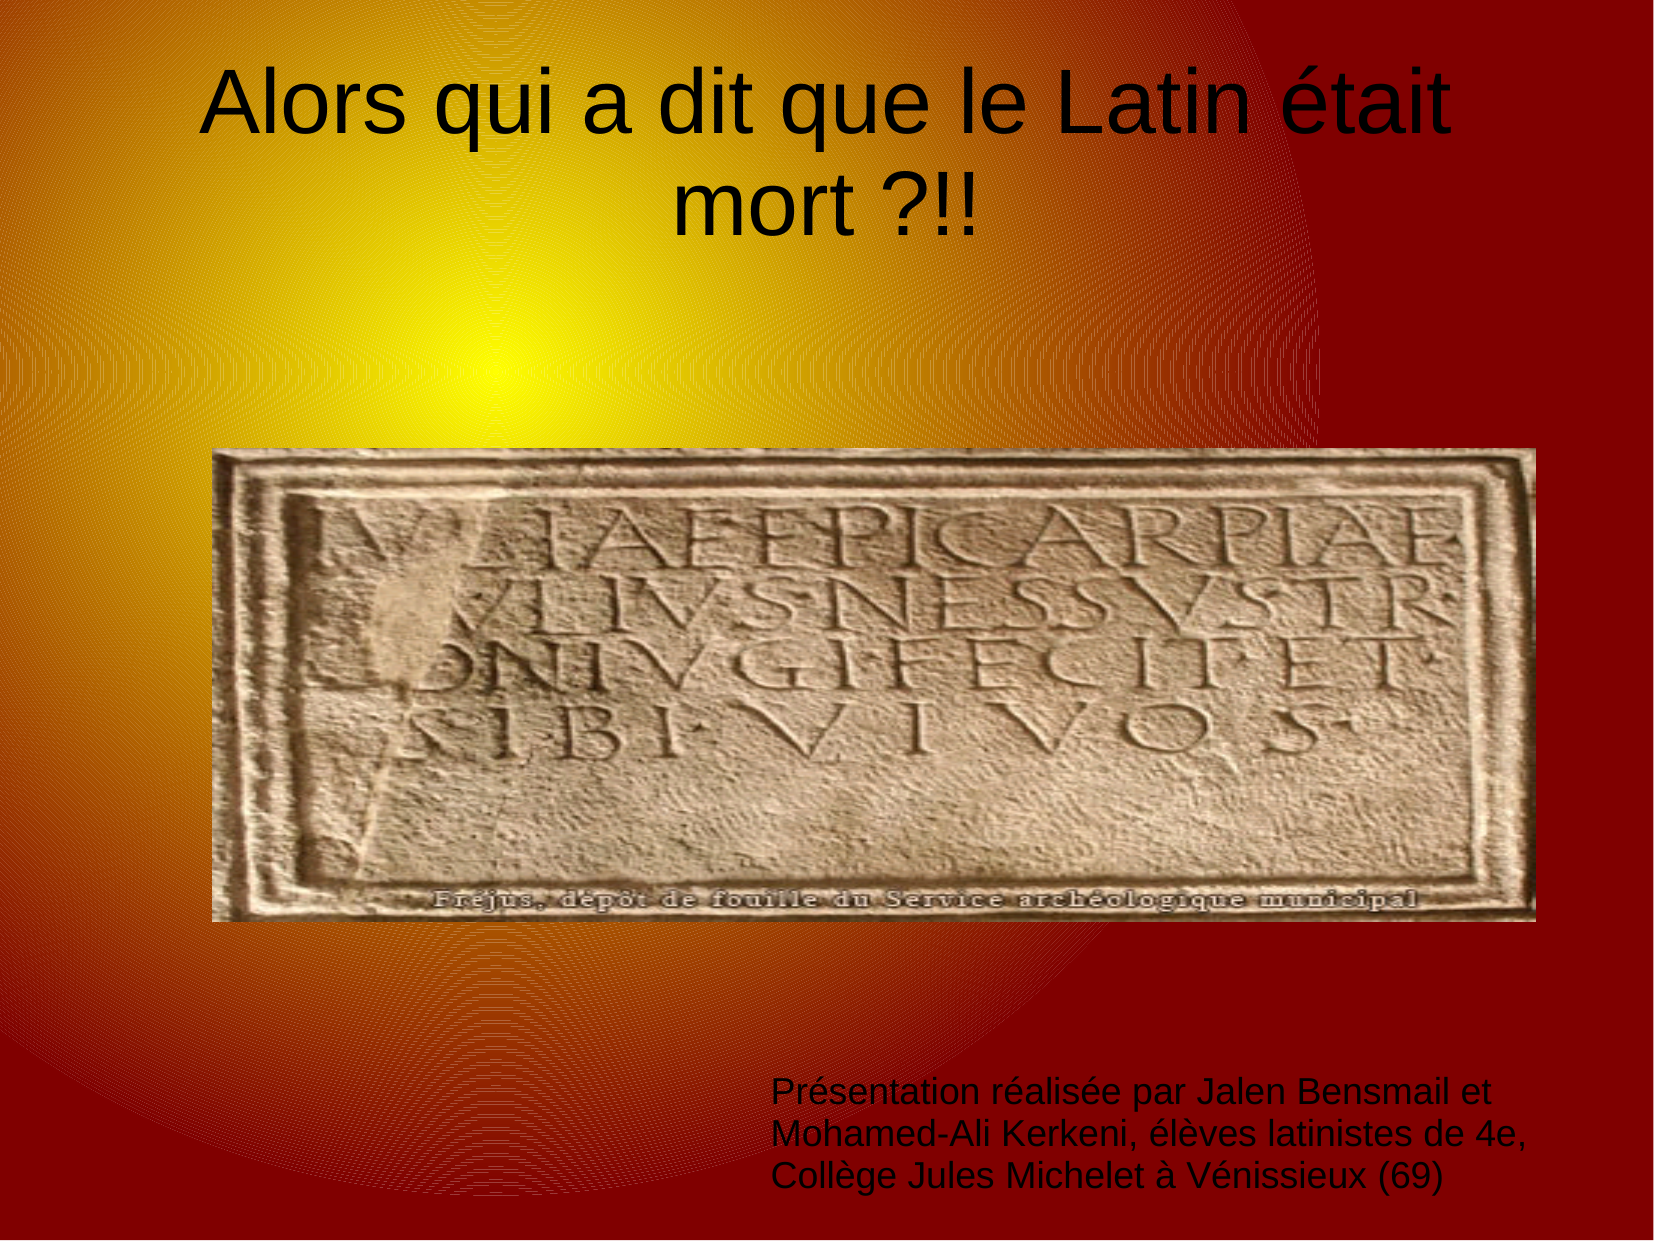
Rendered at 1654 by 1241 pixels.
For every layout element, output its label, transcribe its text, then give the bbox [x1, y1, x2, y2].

title Alors qui a dit que le Latin était mort ?!! [82, 49, 1571, 257]
picture [212, 448, 1536, 922]
text_box Présentation réalisée par Jalen Bensmail et Mohamed-Ali Kerkeni, élèves latinistes de 4e, Collège Jules Michelet à Vénissieux (69) [755, 1062, 1630, 1204]
